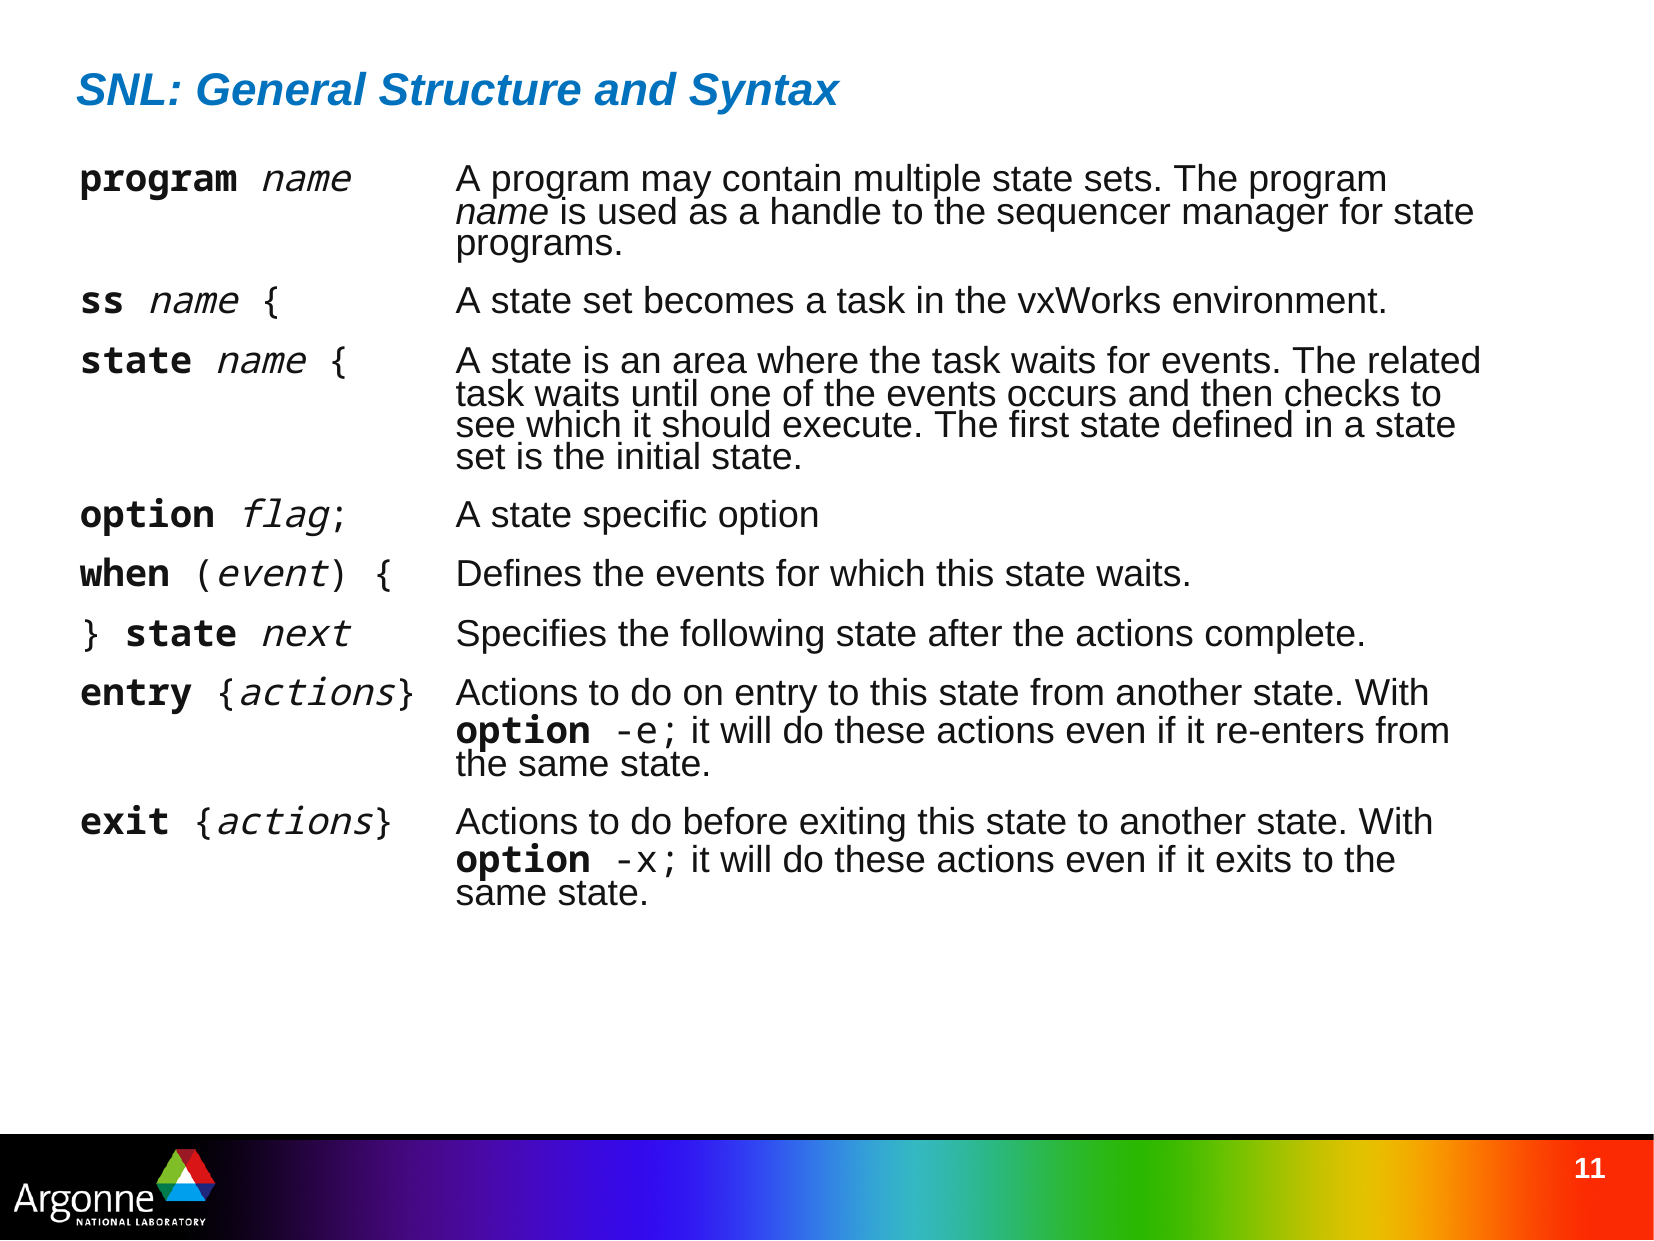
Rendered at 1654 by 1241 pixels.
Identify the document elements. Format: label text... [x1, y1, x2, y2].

picture [0, 1134, 1654, 1240]
title SNL: General Structure and Syntax [61, 45, 1500, 123]
list program name A program may contain multiple state sets. The program name is used as a handle to the sequencer manager for state programs. ss name { A state set becomes a task in the vxWorks environment. state name { A state is an area where the task waits for events. The related task waits until one of the events occurs and then checks to see which it should execute. The first state defined in a state set is the initial state. option flag; A state specific option when (event) { Defines the events for which this state waits. } state next Specifies the following state after the actions complete. entry {actions} Actions to do on entry to this state from another state. With option -e; it will do these actions even if it re-enters from the same state. exit {actions} Actions to do before exiting this state to another state. With option -x; it will do these actions even if it exits to the same state. [65, 153, 1501, 1136]
